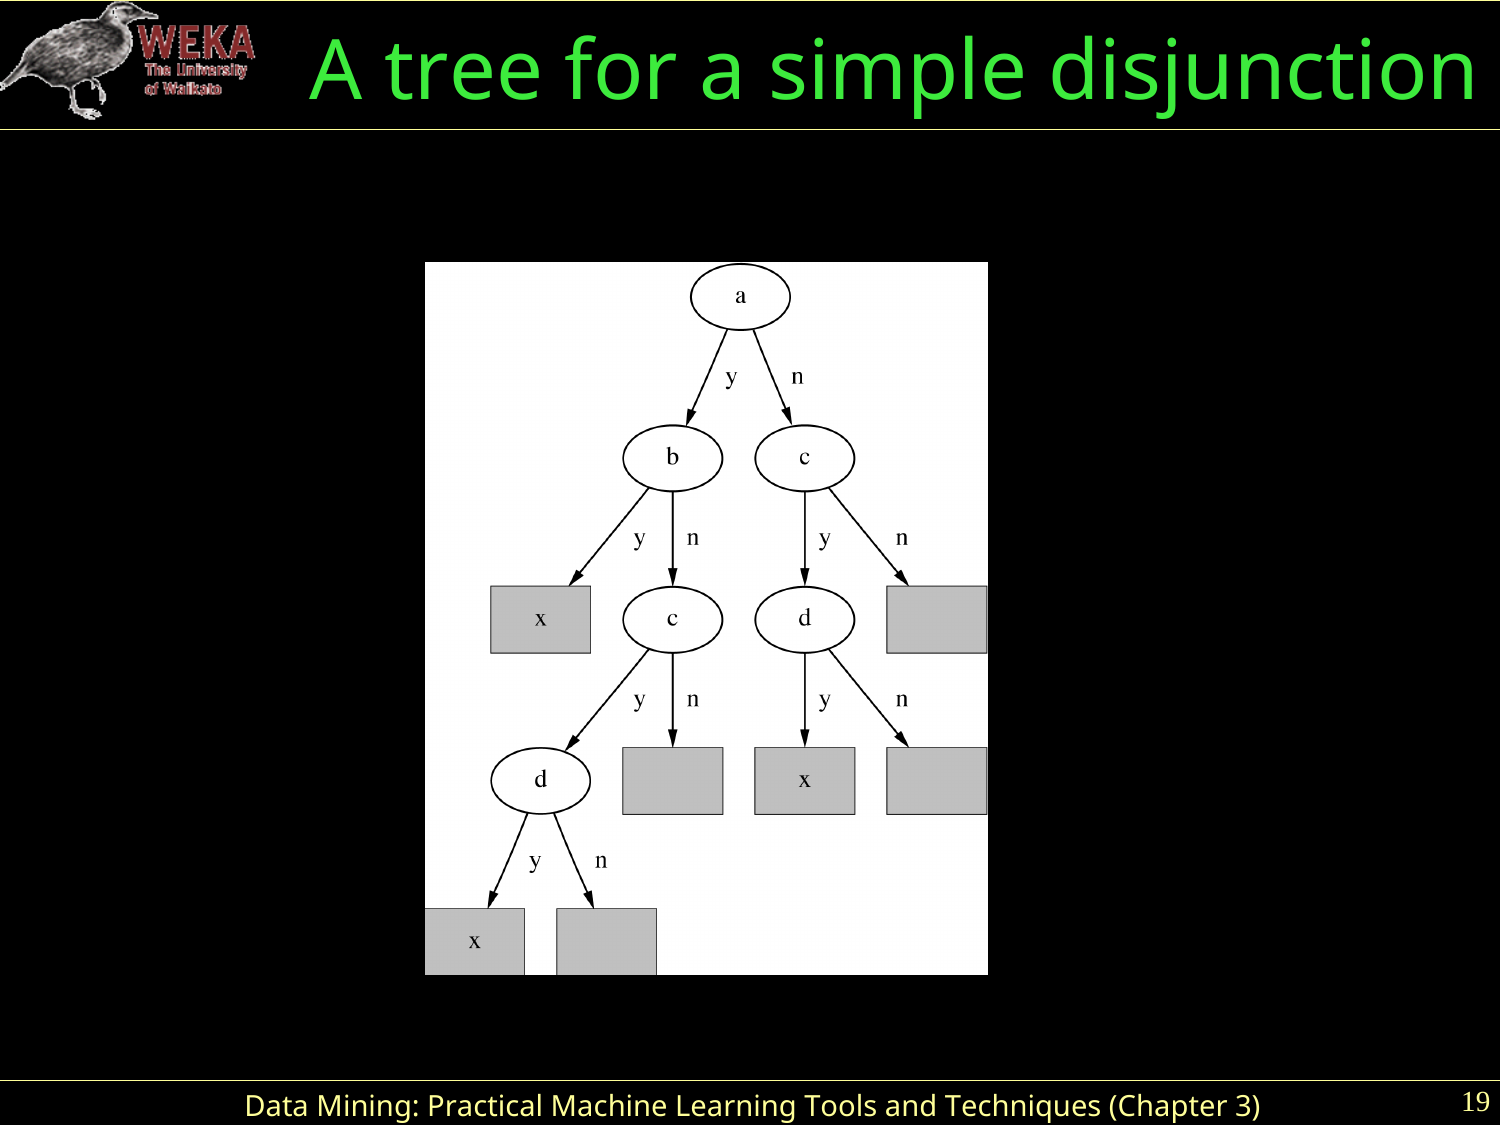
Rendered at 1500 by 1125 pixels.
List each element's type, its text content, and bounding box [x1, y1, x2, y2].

picture [0, 1, 266, 129]
picture [425, 262, 988, 976]
title A tree for a simple disjunction [295, 0, 1500, 148]
